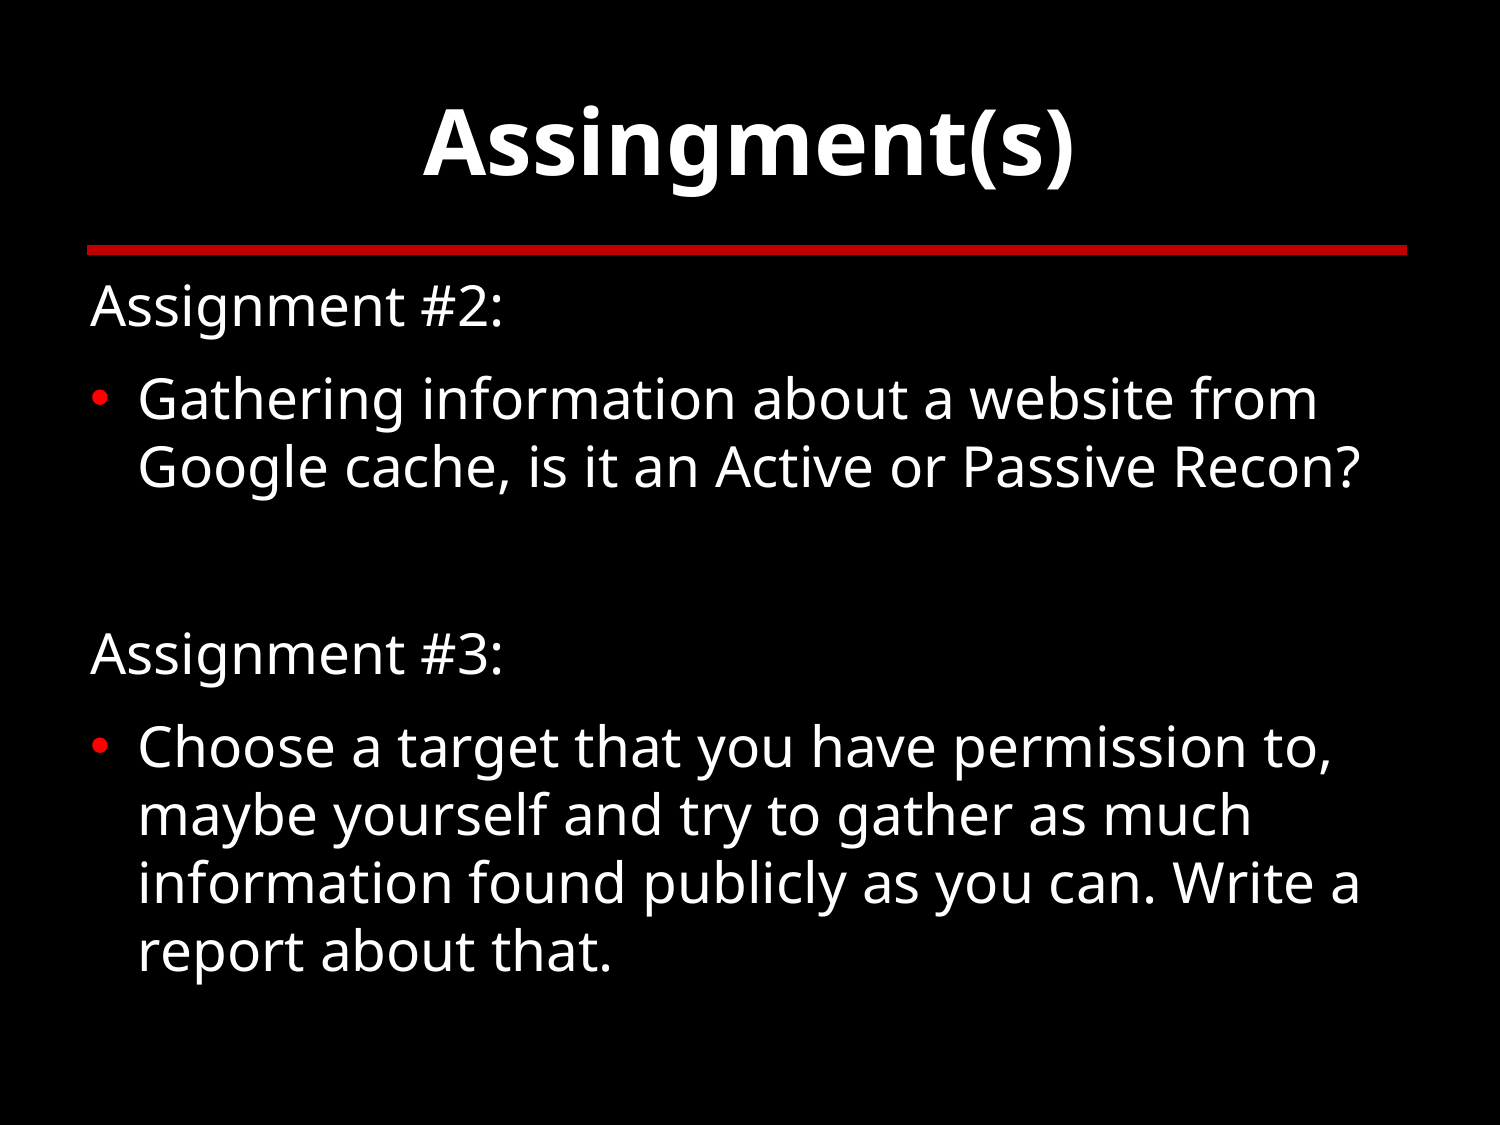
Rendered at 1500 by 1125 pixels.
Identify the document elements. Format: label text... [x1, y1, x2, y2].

title Assingment(s) [75, 45, 1425, 233]
list Assignment #2: Gathering information about a website from Google cache, is it an Active or Passive Recon? Assignment #3: Choose a target that you have permission to, maybe yourself and try to gather as much information found publicly as you can. Write a report about that. [75, 262, 1425, 1005]
